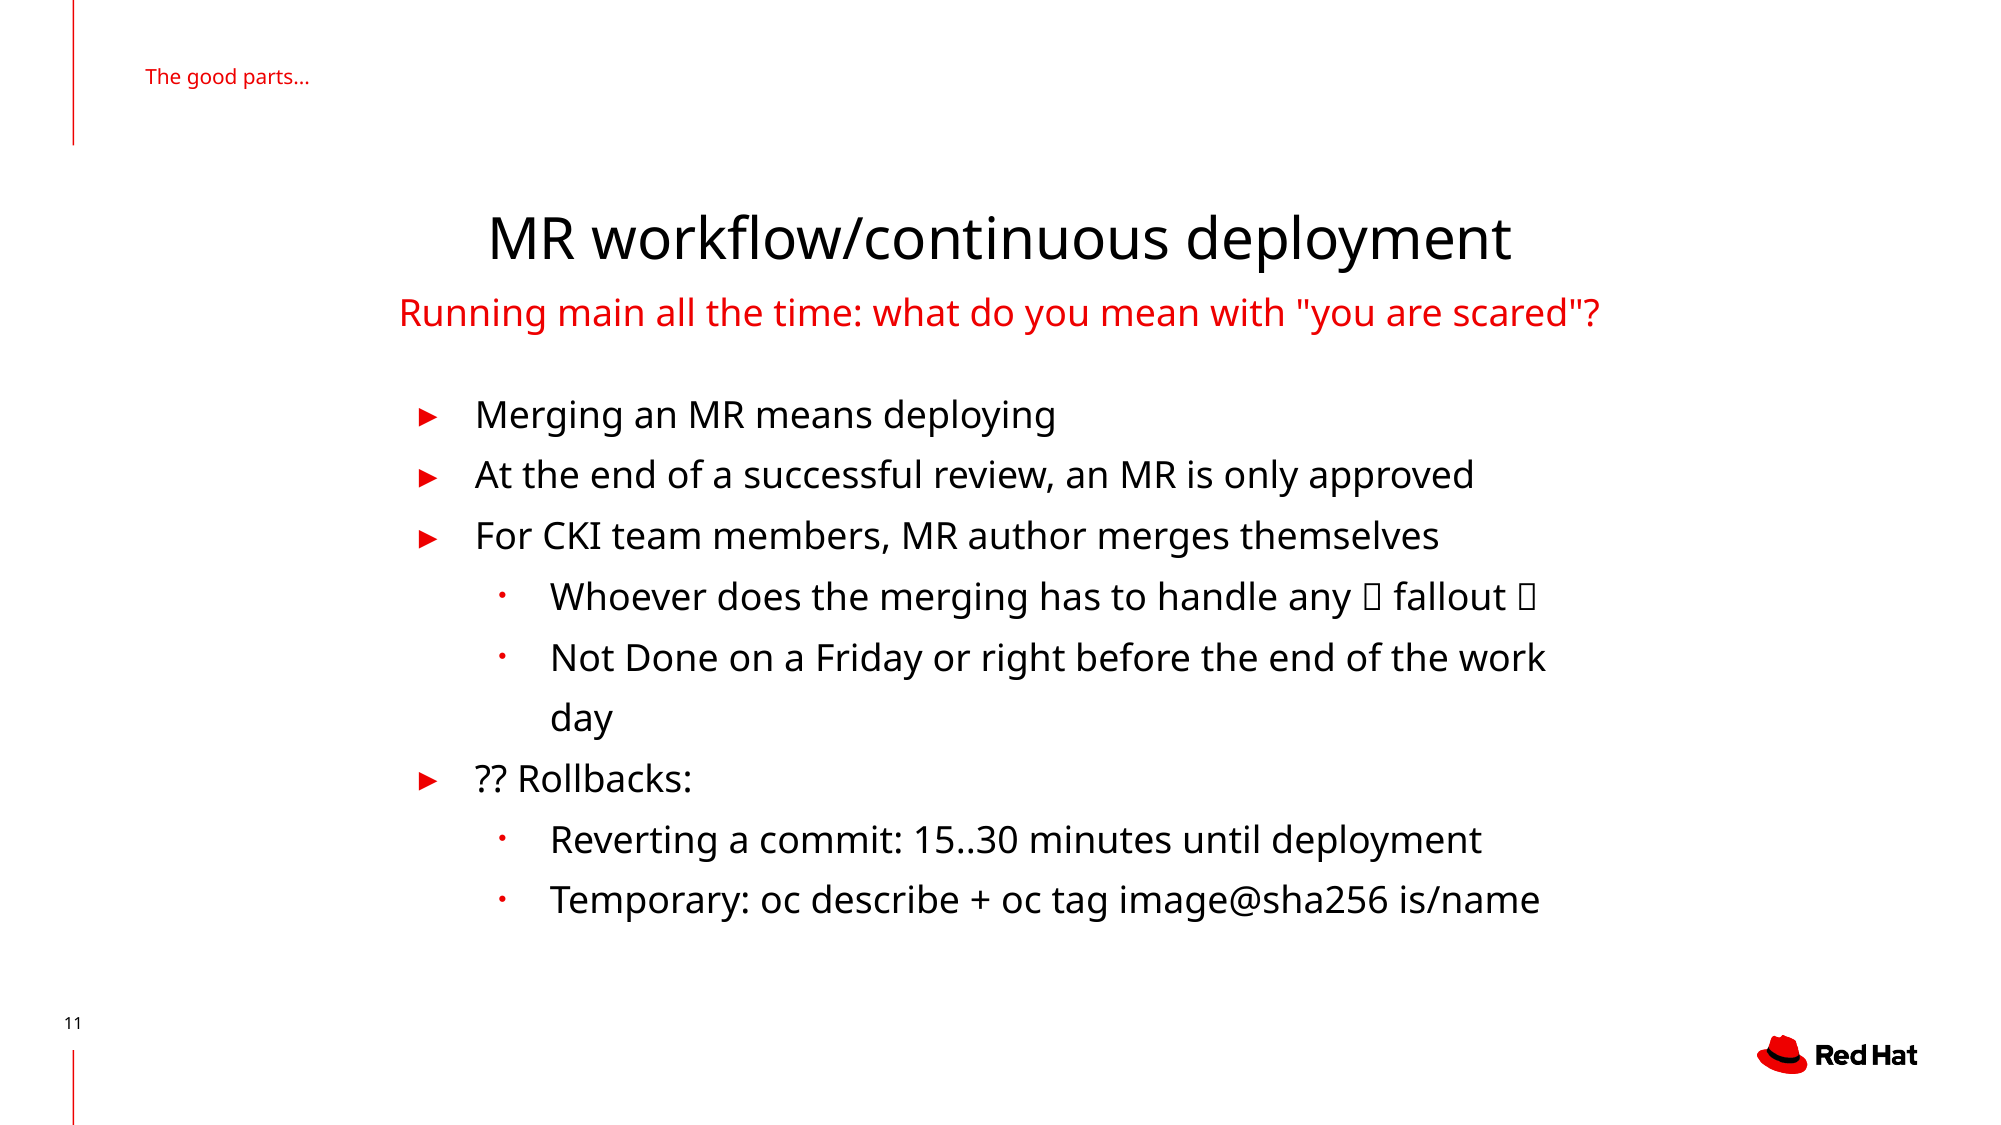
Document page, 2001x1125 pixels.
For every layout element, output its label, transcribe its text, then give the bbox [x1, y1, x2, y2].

title MR workflow/continuous deployment [145, 180, 1855, 271]
subtitle The good parts... [73, 9, 919, 143]
subtitle Running main all the time: what do you mean with "you are scared"? [145, 271, 1855, 320]
picture [1757, 1035, 1918, 1074]
list Merging an MR means deploying At the end of a successful review, an MR is only approved For CKI team members, MR author merges themselves Whoever does the merging has to handle any 💥 fallout 💥 Not Done on a Friday or right before the end of the work day ?? Rollbacks: Reverting a commit: 15..30 minutes until deployment Temporary: oc describe + oc tag image@sha256 is/name [399, 375, 1600, 975]
slide_number <number> [13, 1012, 134, 1036]
